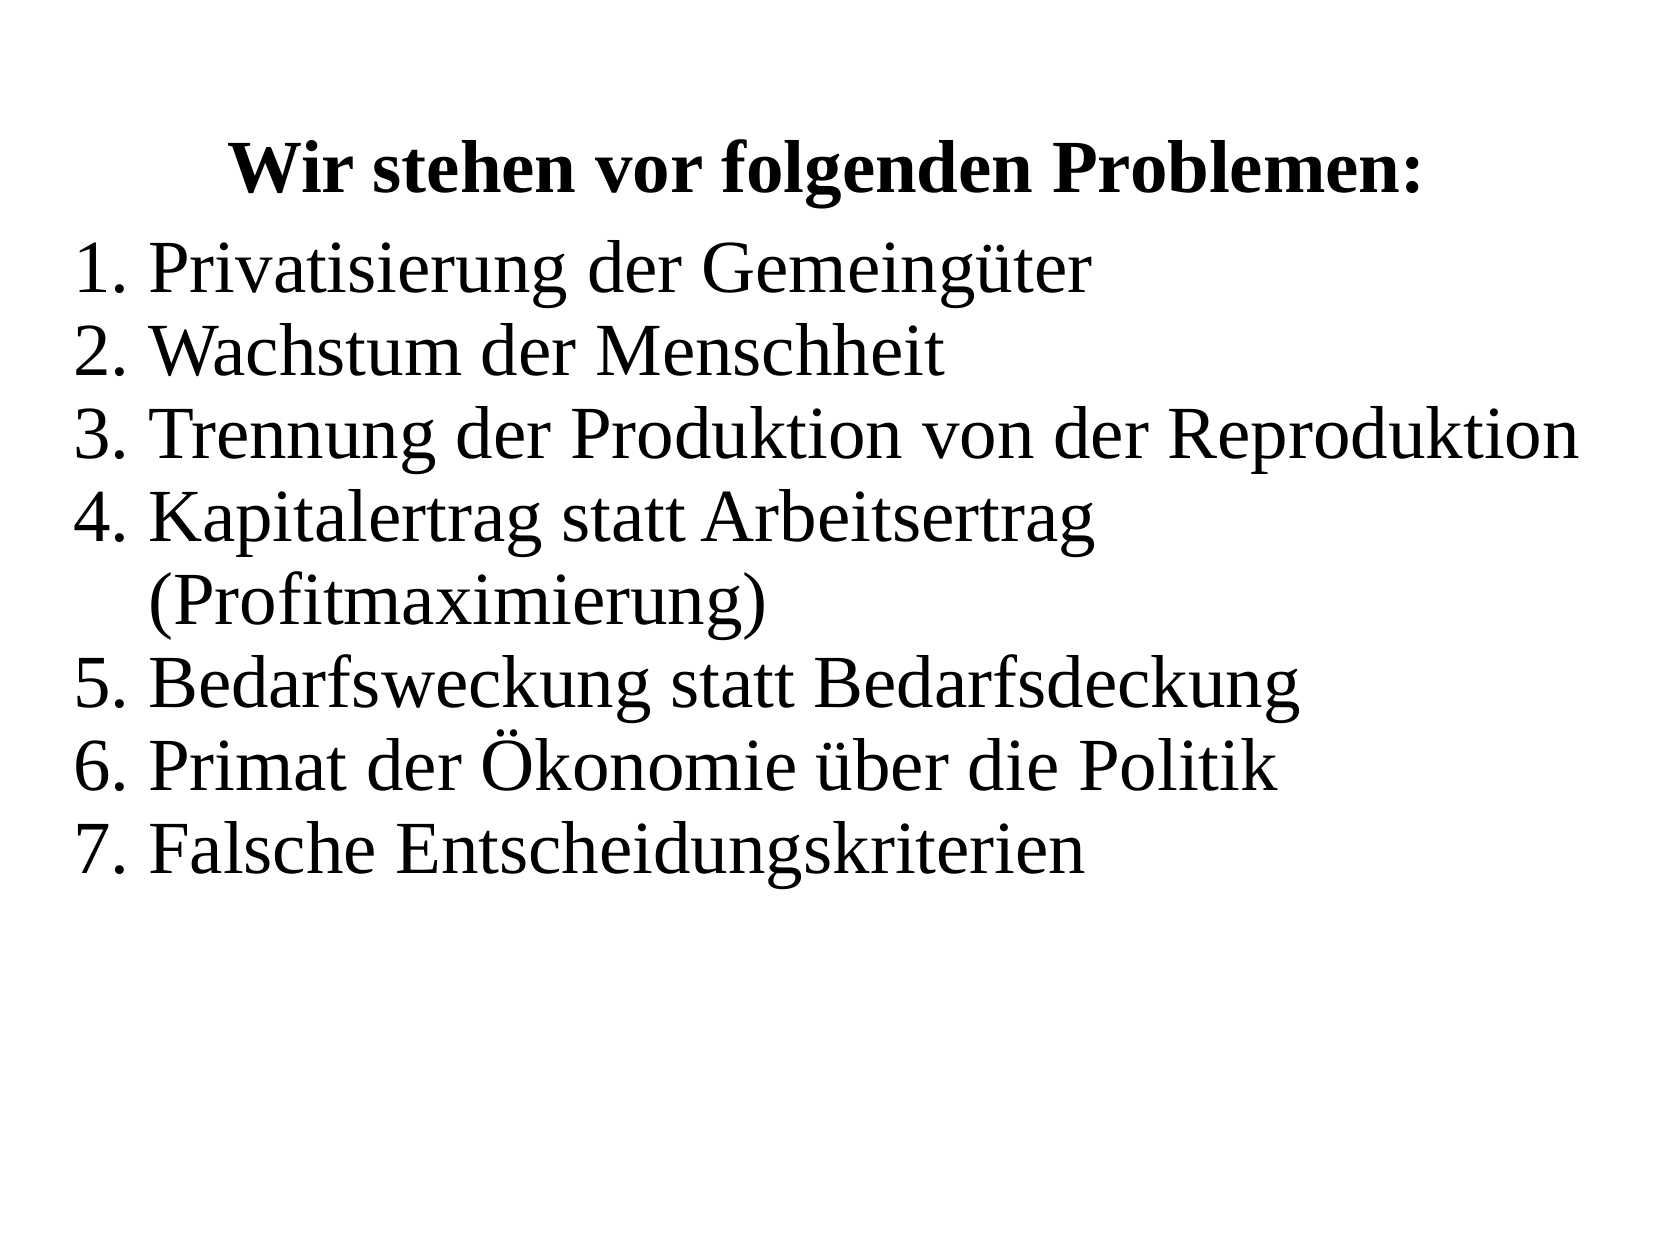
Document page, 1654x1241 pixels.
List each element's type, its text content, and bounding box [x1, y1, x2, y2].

text_box Wir stehen vor folgenden Problemen: Privatisierung der Gemeingüter Wachstum der Menschheit Trennung der Produktion von der Reproduktion Kapitalertrag statt Arbeitsertrag (Profitmaximierung) Bedarfsweckung statt Bedarfsdeckung Primat der Ökonomie über die Politik Falsche Entscheidungskriterien [58, 118, 1596, 898]
